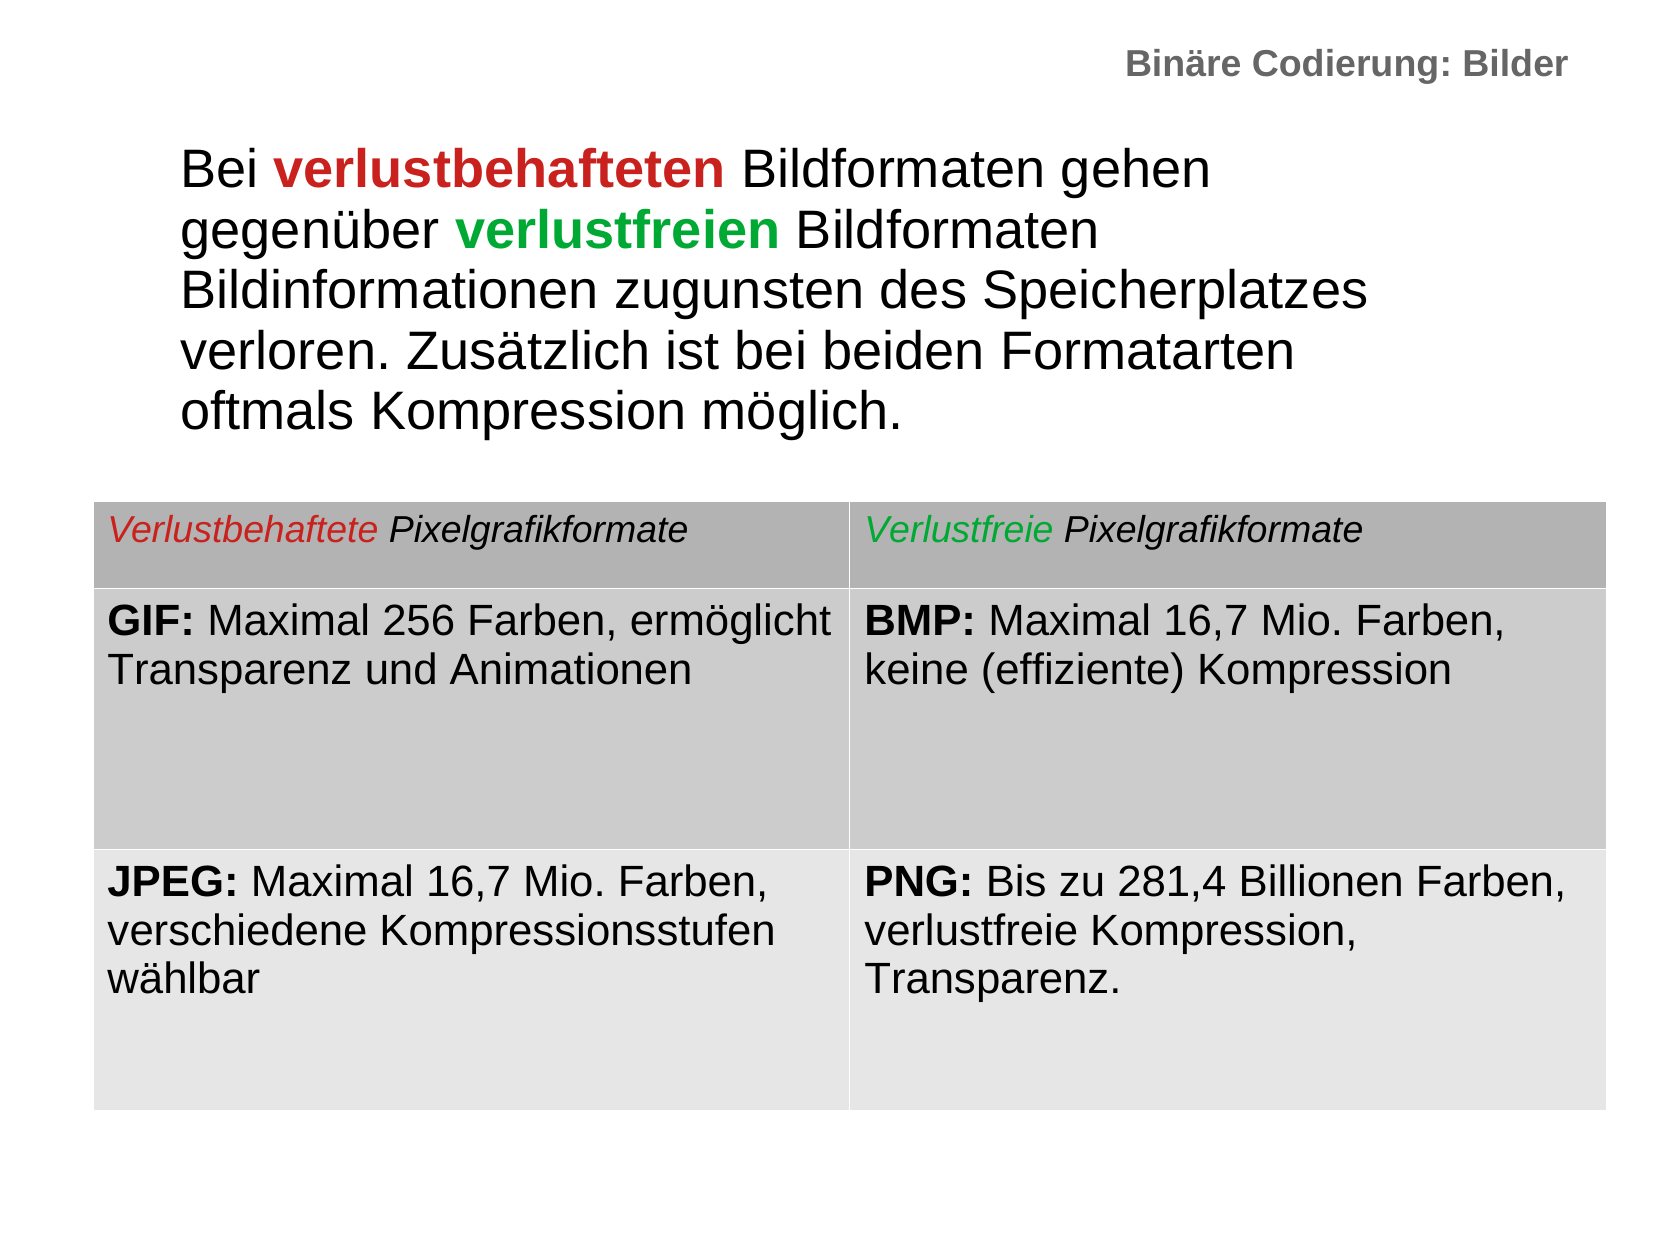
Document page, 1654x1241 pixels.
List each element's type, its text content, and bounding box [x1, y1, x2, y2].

table_cell JPEG: Maximal 16,7 Mio. Farben, verschiedene Kompressionsstufen wählbar [94, 850, 849, 1110]
text_box Binäre Codierung: Bilder [1110, 35, 1595, 93]
table_header Verlustfreie Pixelgrafikformate [850, 502, 1606, 588]
table_cell PNG: Bis zu 281,4 Billionen Farben, verlustfreie Kompression, Transparenz. [850, 850, 1606, 1110]
text_box Bei verlustbehafteten Bildformaten gehen gegenüber verlustfreien Bildformaten Bildinformationen zugunsten des Speicherplatzes verloren. Zusätzlich ist bei beiden Formatarten oftmals Kompression möglich. [165, 131, 1489, 449]
table_cell GIF: Maximal 256 Farben, ermöglicht Transparenz und Animationen [94, 589, 849, 849]
table_header Verlustbehaftete Pixelgrafikformate [94, 502, 849, 588]
table_cell BMP: Maximal 16,7 Mio. Farben, keine (effiziente) Kompression [850, 589, 1606, 849]
